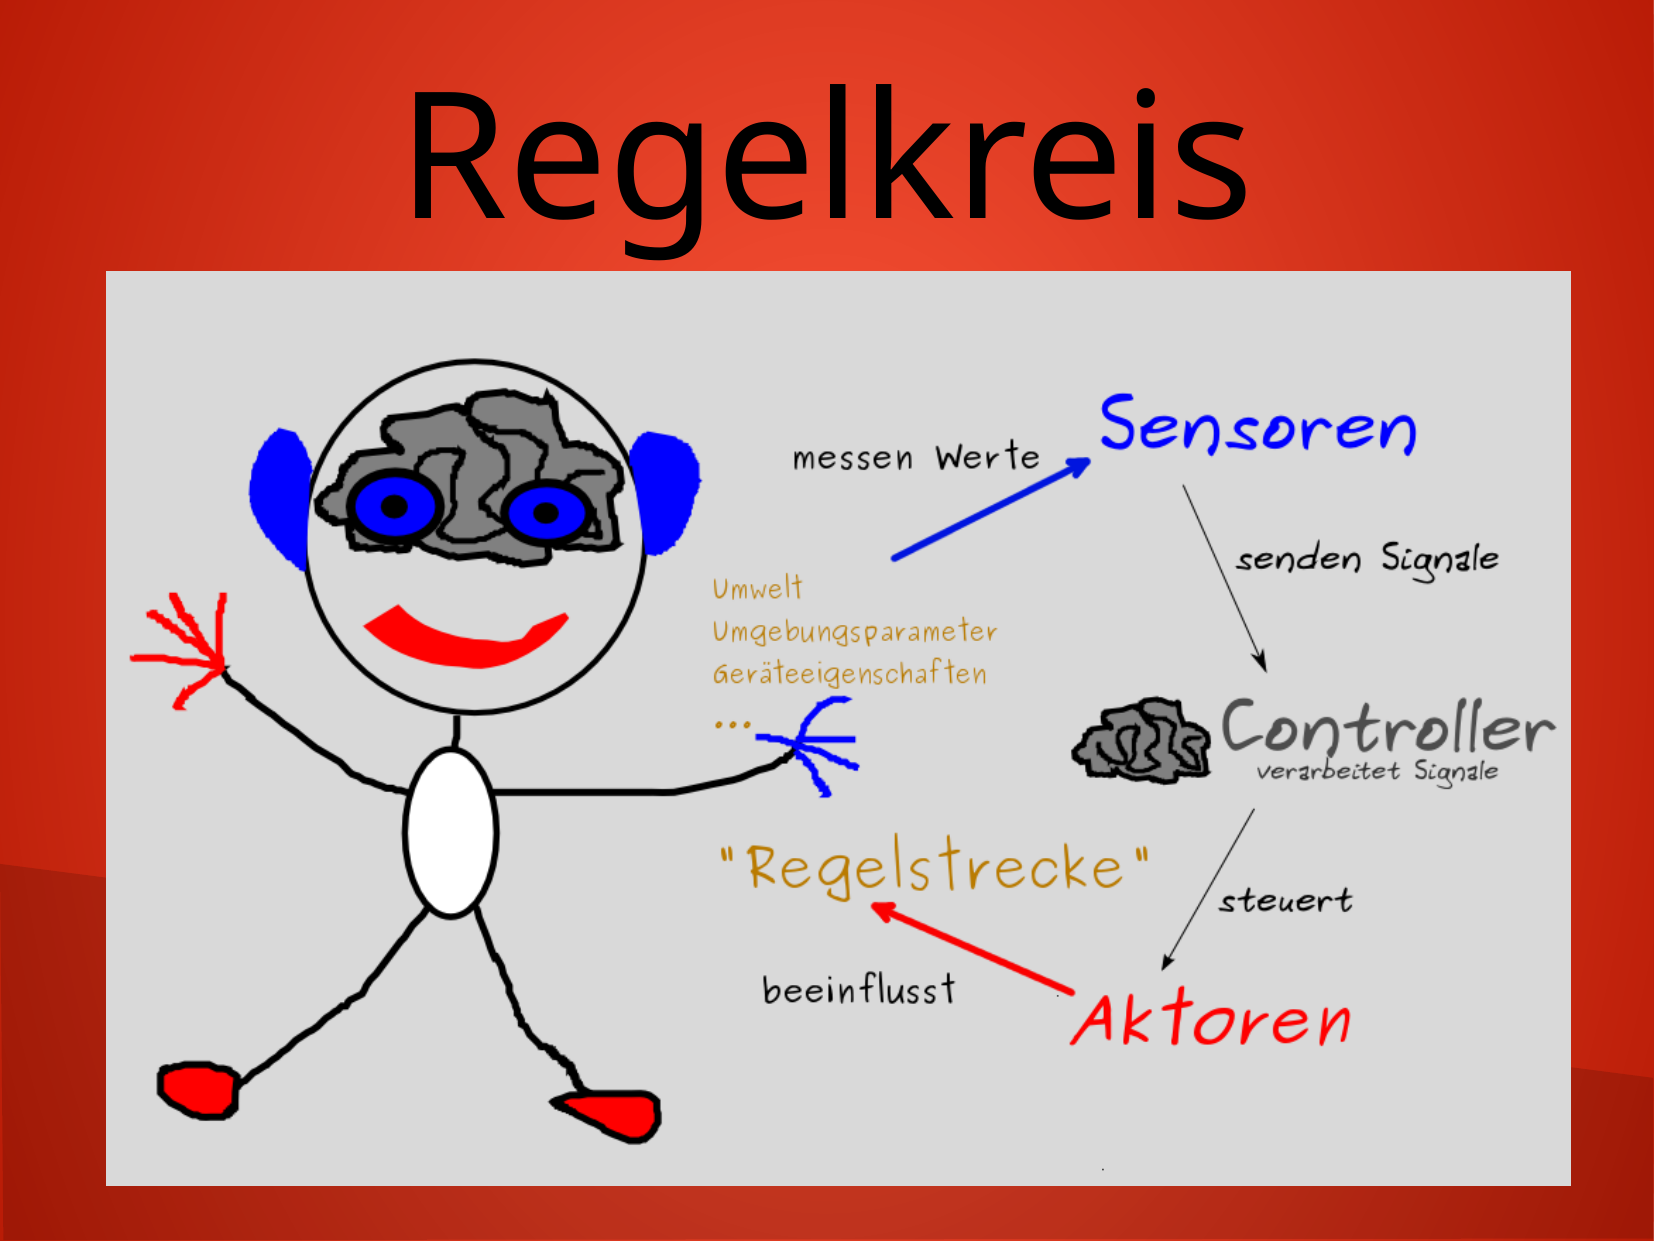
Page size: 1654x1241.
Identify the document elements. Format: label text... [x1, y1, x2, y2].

picture [106, 271, 1571, 1186]
title Regelkreis [82, 47, 1571, 253]
